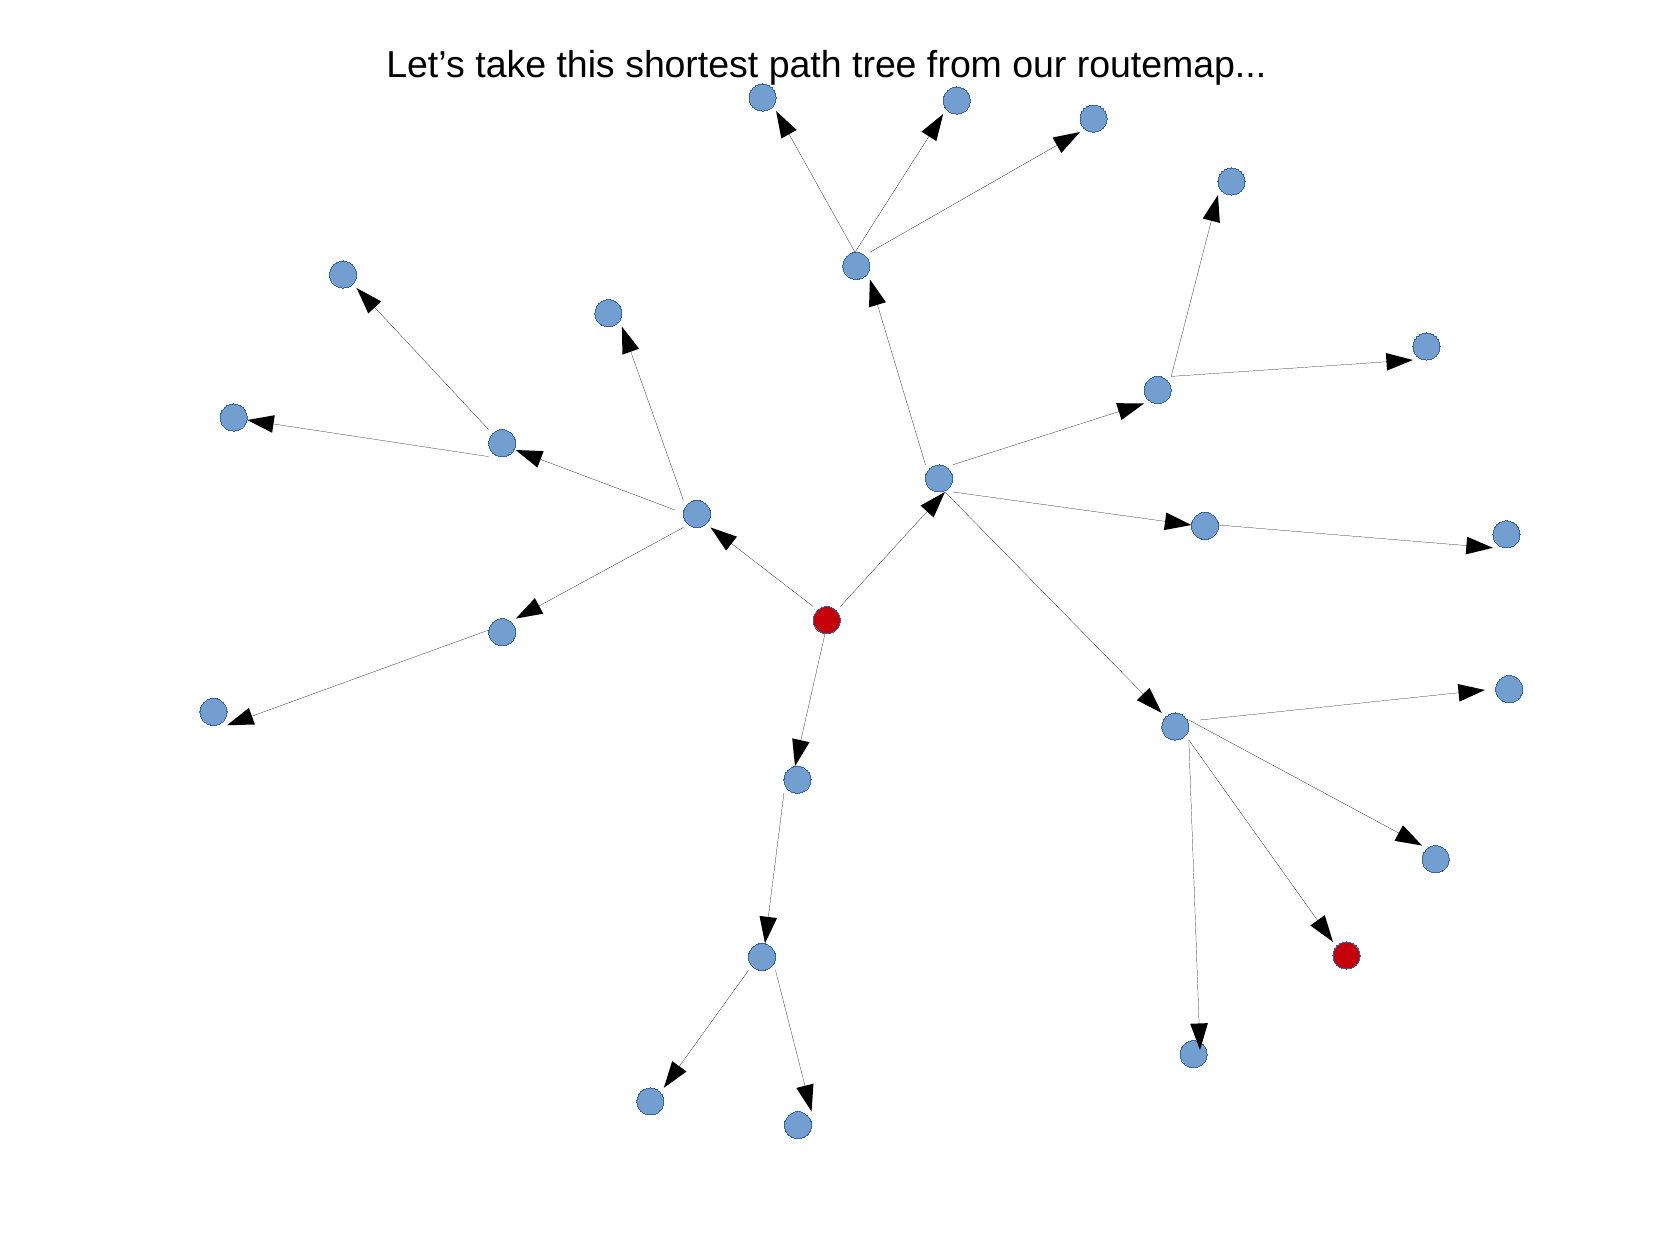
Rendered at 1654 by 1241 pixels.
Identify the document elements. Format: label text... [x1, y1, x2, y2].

text_box [1422, 845, 1450, 873]
text_box [1217, 167, 1246, 196]
text_box [748, 943, 776, 971]
text_box [1492, 520, 1521, 548]
text_box [943, 86, 971, 115]
text_box [199, 698, 228, 726]
text_box [1191, 512, 1219, 540]
text_box [594, 299, 622, 327]
text_box [1080, 105, 1108, 133]
text_box [842, 252, 870, 280]
text_box [1144, 376, 1172, 404]
text_box [1495, 675, 1523, 703]
text_box [749, 83, 777, 112]
text_box [488, 618, 516, 646]
text_box [1412, 332, 1441, 361]
text_box [1332, 941, 1361, 970]
text_box [488, 429, 516, 457]
text_box [329, 260, 357, 289]
text_box [784, 1111, 812, 1139]
text_box [220, 403, 248, 432]
text_box [1161, 712, 1189, 741]
text_box [1180, 1040, 1208, 1068]
text_box [783, 766, 812, 794]
text_box [925, 464, 953, 492]
text_box [636, 1087, 664, 1115]
text_box [683, 500, 711, 528]
text_box [813, 606, 841, 634]
text_box Let’s take this shortest path tree from our routemap... [0, 15, 1654, 114]
